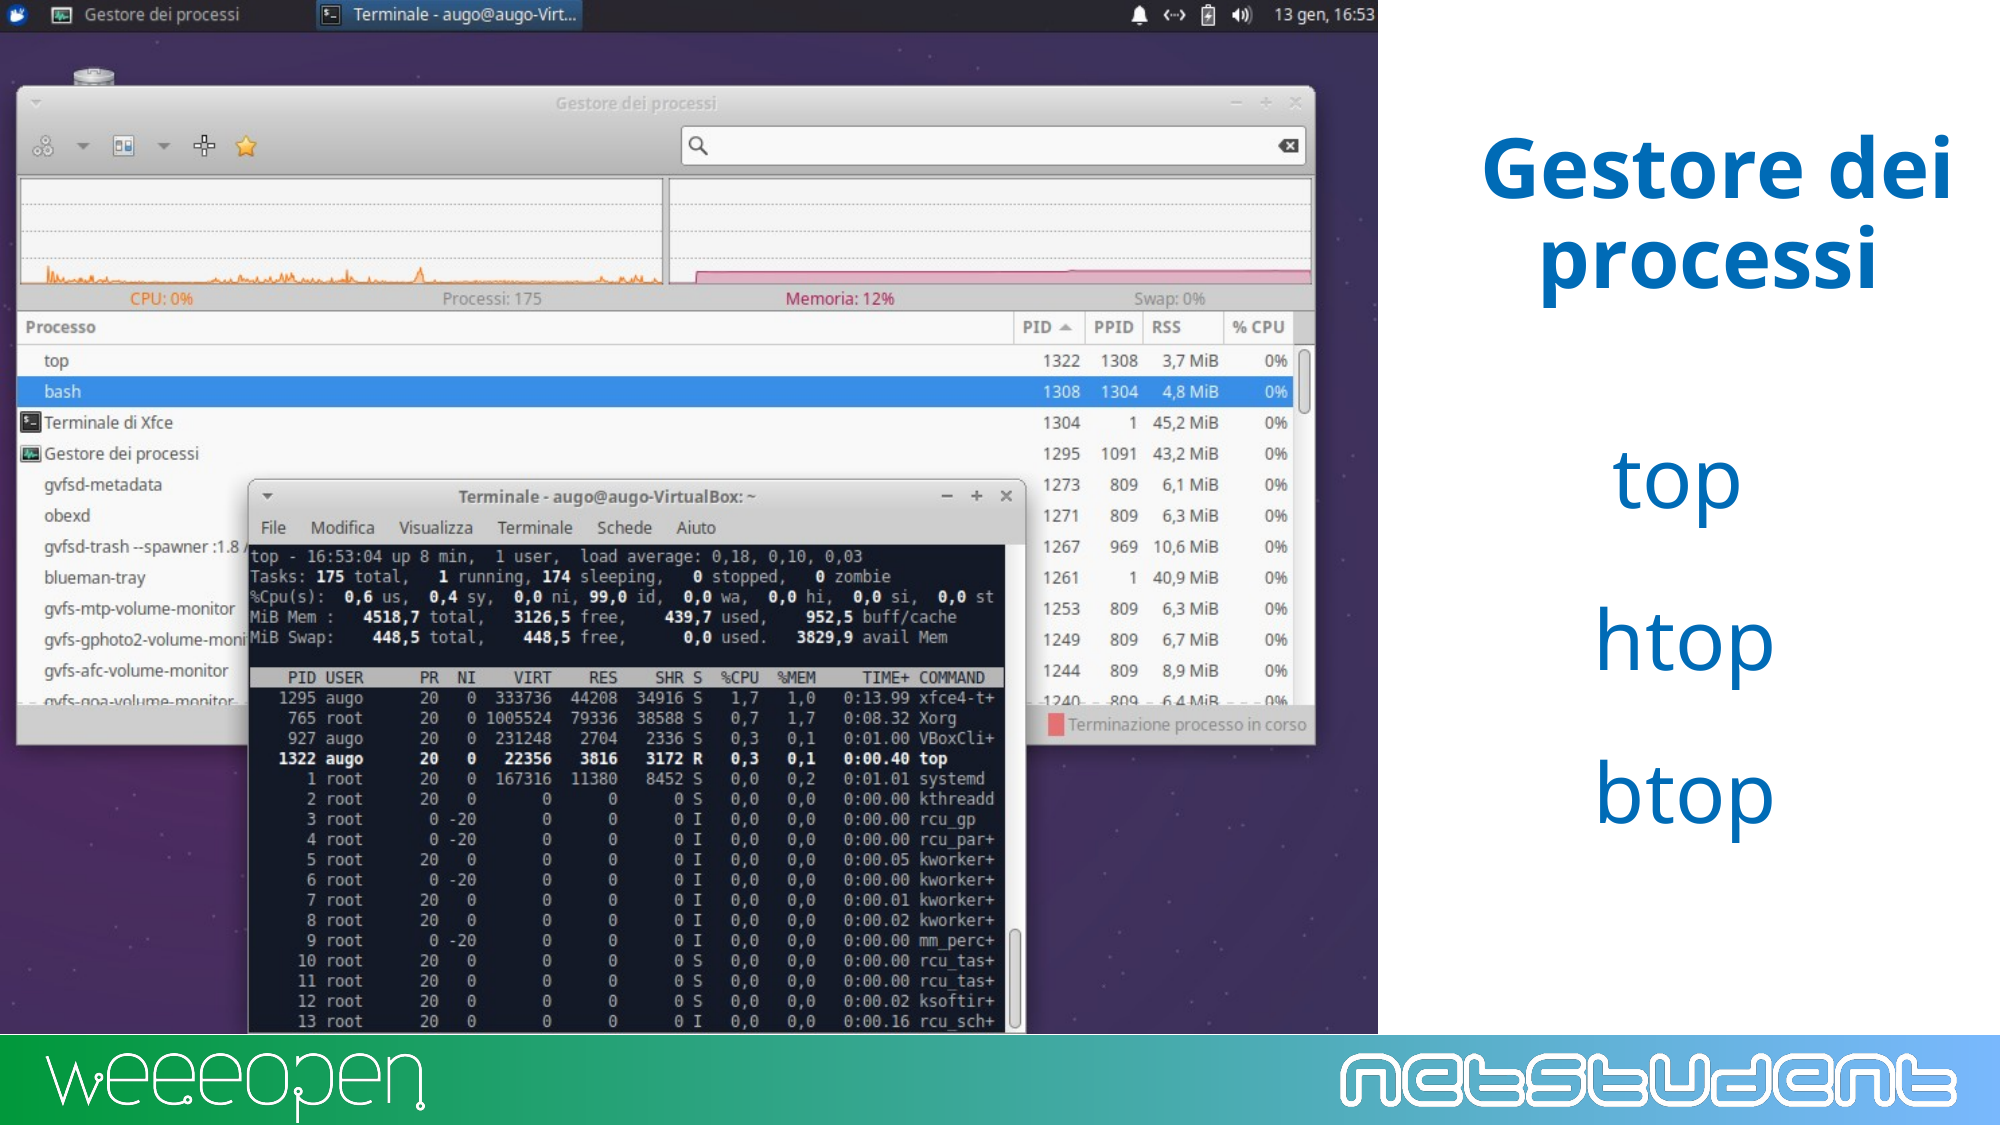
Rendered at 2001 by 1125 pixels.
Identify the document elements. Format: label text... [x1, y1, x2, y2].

text_box processi [1537, 199, 1819, 306]
text_box Gestore dei [1480, 109, 1881, 216]
picture [1340, 1053, 1957, 1107]
picture [45, 1053, 425, 1123]
text_box [0, 0, 2000, 1125]
text_box btop [1739, 787, 1743, 814]
text_box top [1612, 419, 1717, 526]
picture [0, 0, 1378, 1034]
text_box btop [1594, 734, 1743, 844]
text_box htop [1593, 581, 1739, 687]
